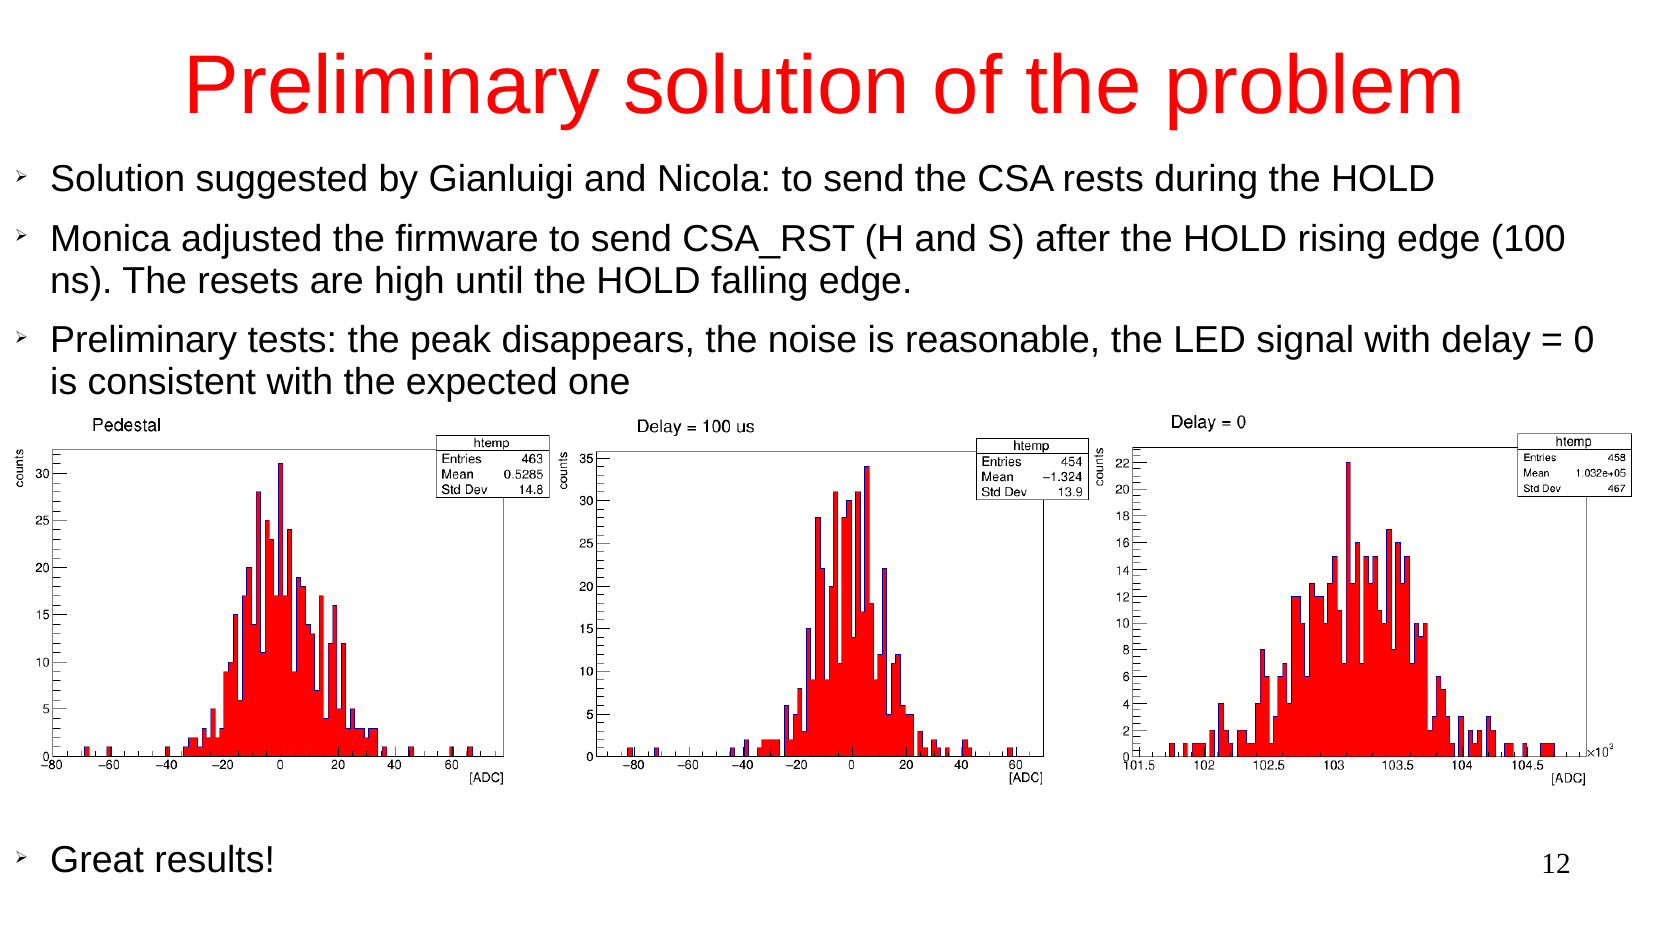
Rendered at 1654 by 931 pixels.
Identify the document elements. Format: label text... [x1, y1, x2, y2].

picture [6, 412, 1638, 791]
text_box Solution suggested by Gianluigi and Nicola: to send the CSA rests during the HOLD Monica adjusted the firmware to send CSA_RST (H and S) after the HOLD rising edge (100 ns). The resets are high until the HOLD falling edge. Preliminary tests: the peak disappears, the noise is reasonable, the LED signal with delay = 0 is consistent with the expected one Great results! [0, 150, 1613, 931]
title Preliminary solution of the problem [37, 7, 1613, 150]
